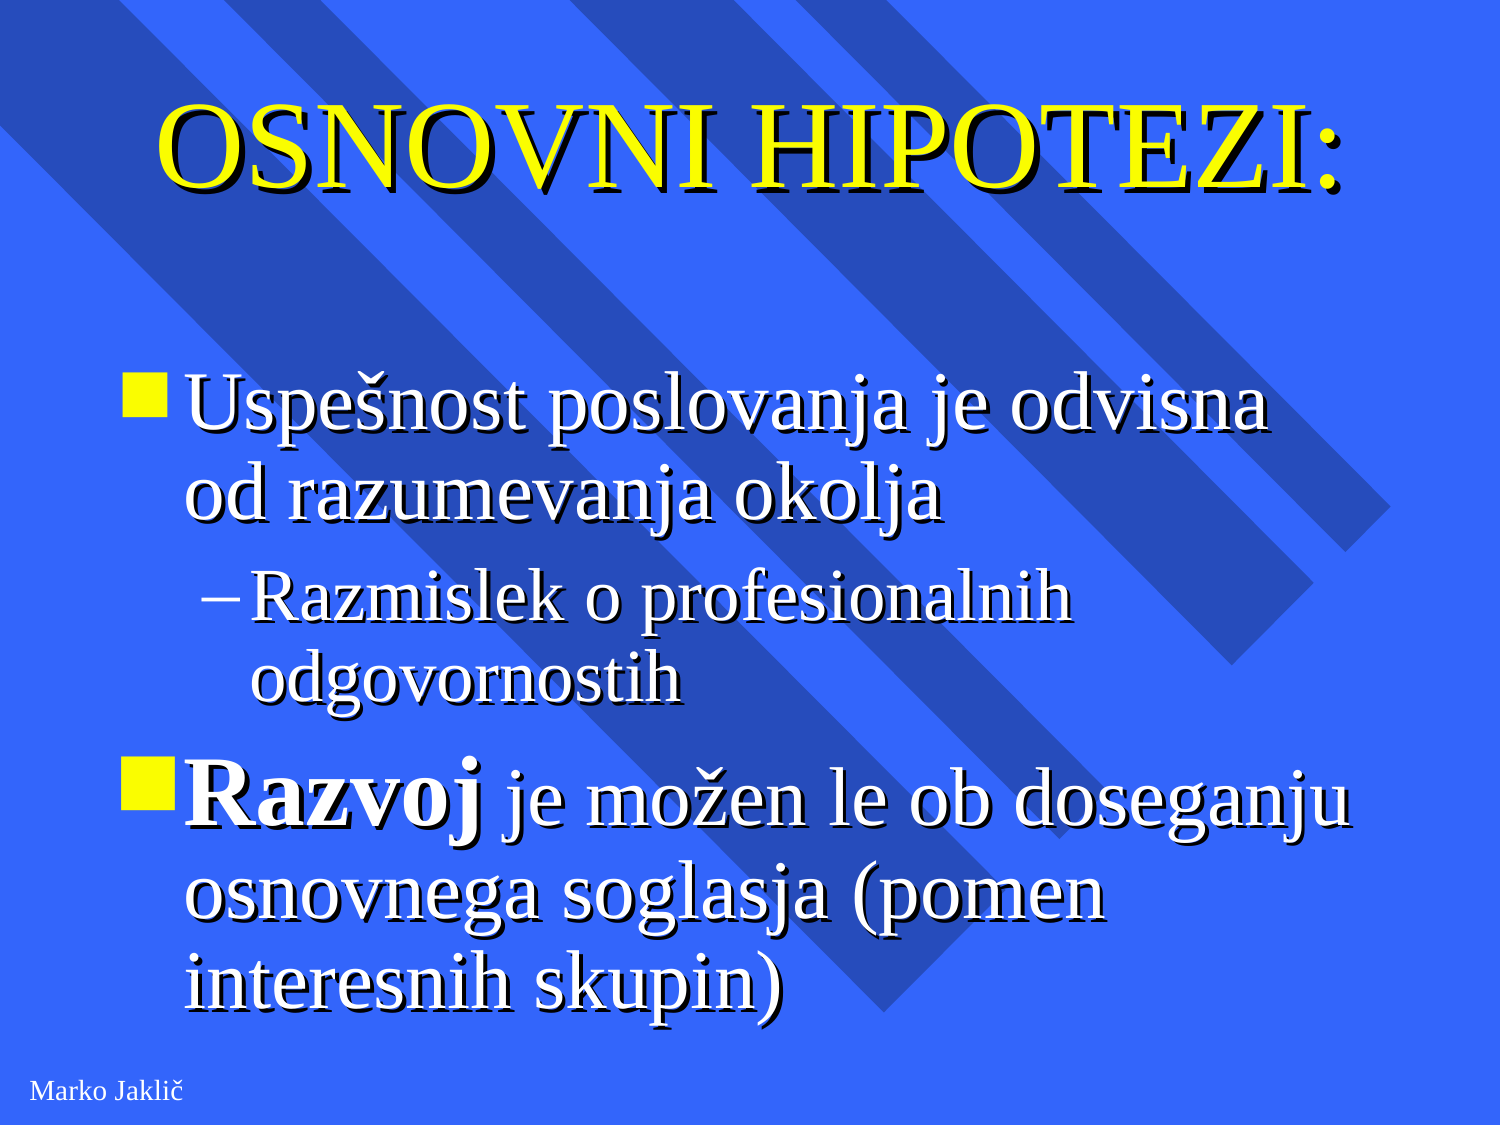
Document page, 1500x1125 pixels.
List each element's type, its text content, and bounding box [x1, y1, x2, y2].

title OSNOVNI HIPOTEZI: [112, 37, 1388, 349]
list Uspešnost poslovanja je odvisna od razumevanja okolja Razmislek o profesionalnih odgovornostih Razvoj je možen le ob doseganju osnovnega soglasja (pomen interesnih skupin) [112, 349, 1388, 1125]
